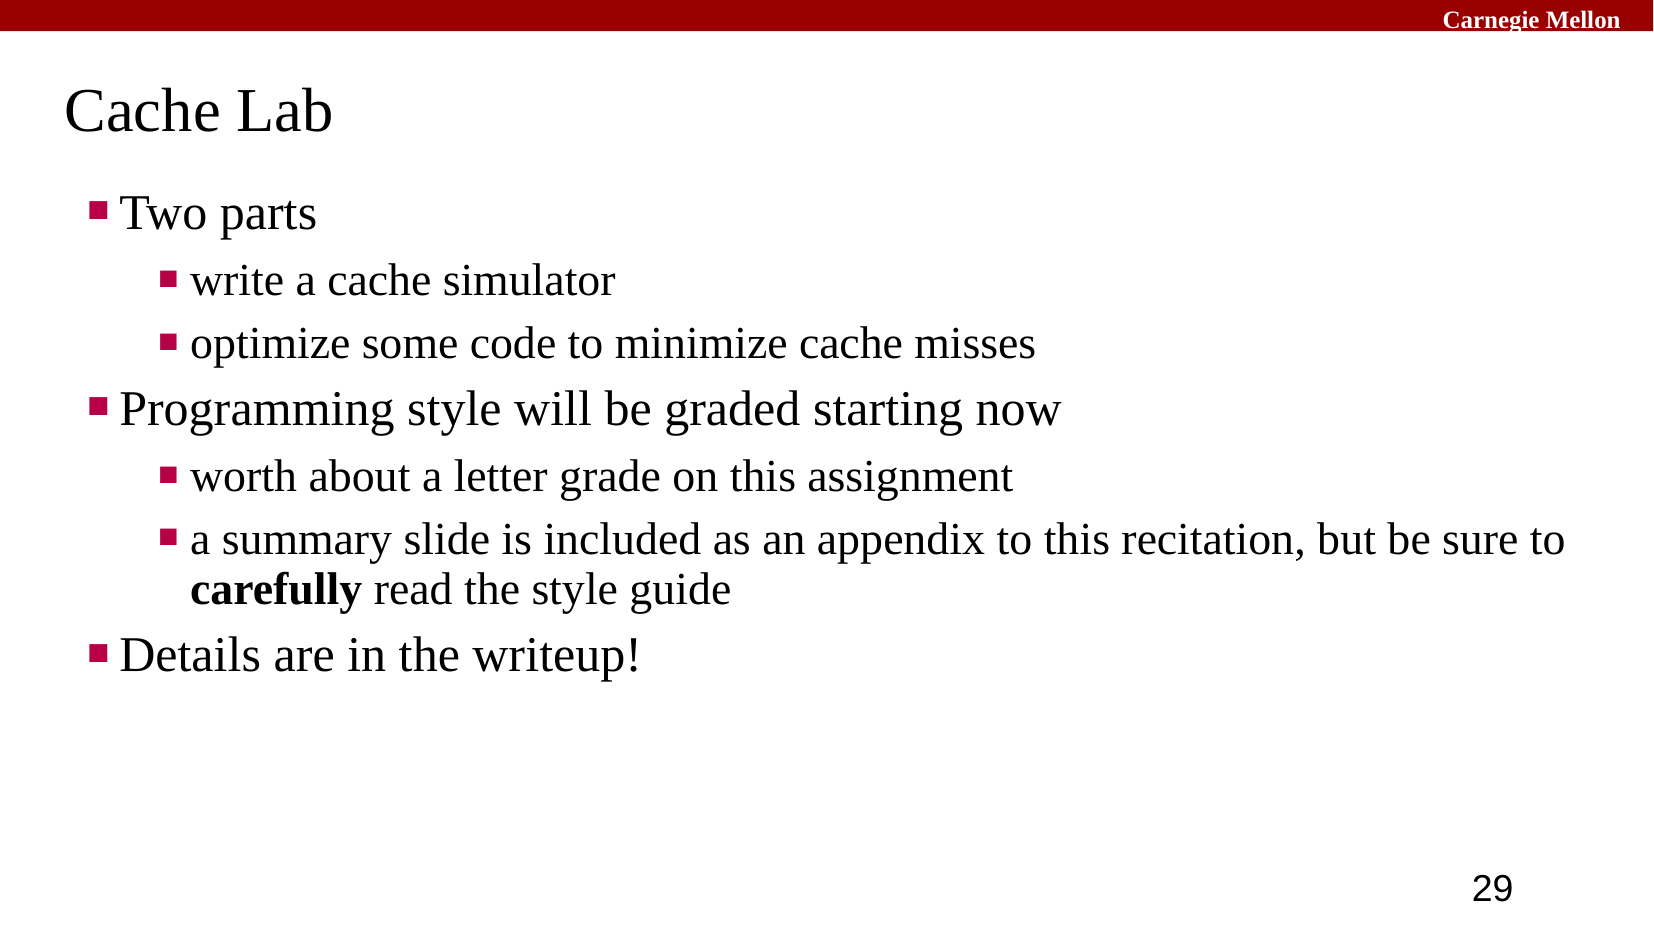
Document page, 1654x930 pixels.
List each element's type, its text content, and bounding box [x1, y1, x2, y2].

title Cache Lab [64, 58, 1576, 163]
list Two parts write a cache simulator optimize some code to minimize cache misses Programming style will be graded starting now worth about a letter grade on this assignment a summary slide is included as an appendix to this recitation, but be sure to carefully read the style guide Details are in the writeup! [71, 184, 1576, 859]
